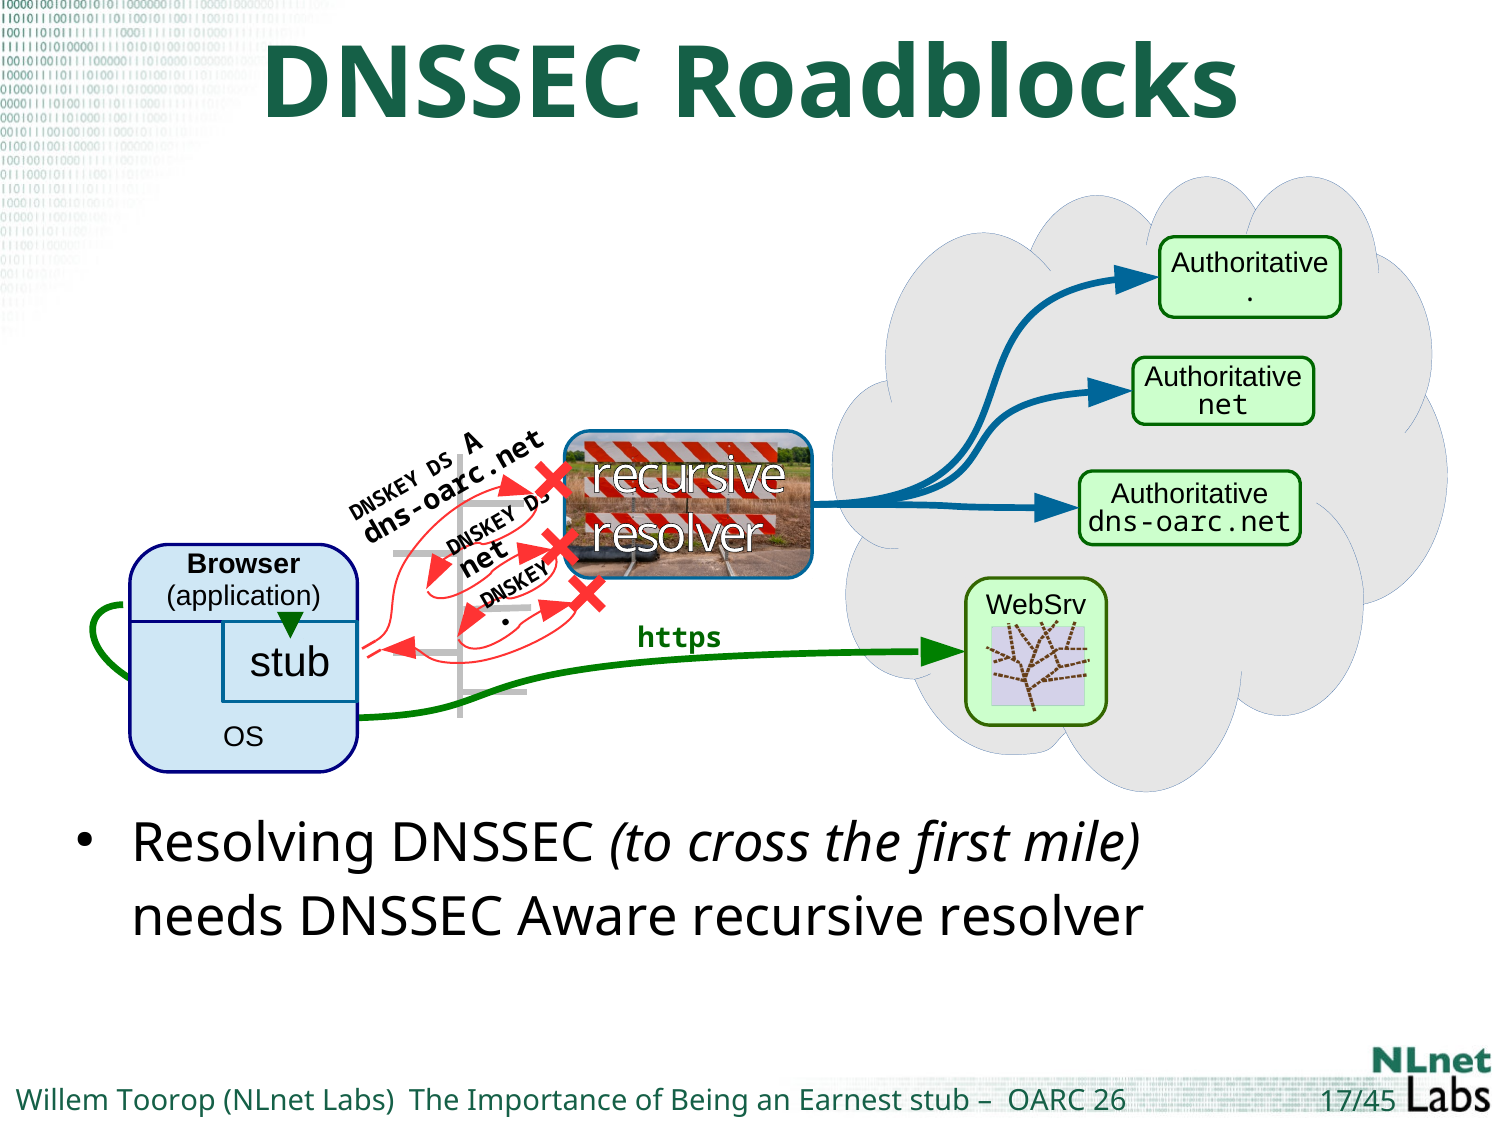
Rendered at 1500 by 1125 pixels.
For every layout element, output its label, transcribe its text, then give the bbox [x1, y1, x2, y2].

picture [774, 1103, 1492, 1124]
list Resolving DNSSEC (to cross the first mile) needs DNSSEC Aware recursive resolver [75, 803, 1500, 1103]
picture [957, 1103, 966, 1108]
picture [0, 0, 1448, 793]
picture [1012, 1103, 1025, 1108]
picture [1113, 1103, 1122, 1108]
title DNSSEC Roadblocks [75, 31, 1425, 263]
picture [939, 1103, 947, 1108]
